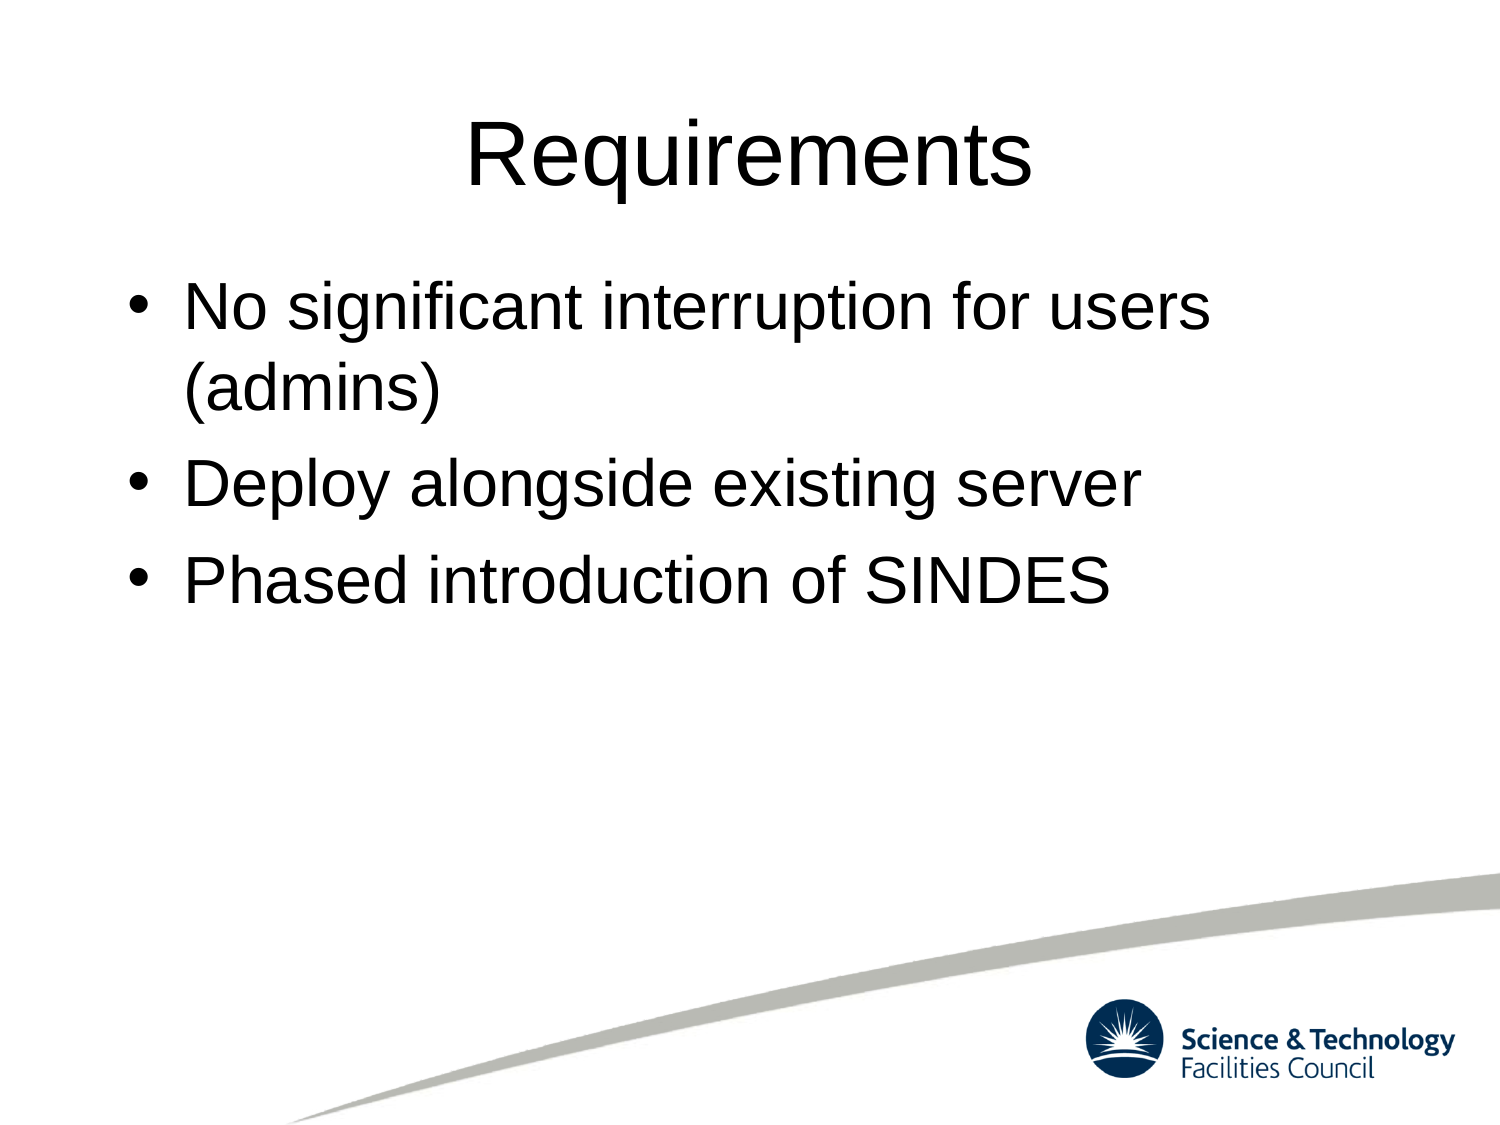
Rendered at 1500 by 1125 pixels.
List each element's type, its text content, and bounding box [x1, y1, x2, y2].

title Requirements [112, 30, 1388, 255]
picture [278, 872, 1500, 1125]
list No significant interruption for users (admins) Deploy alongside existing server Phased introduction of SINDES [112, 255, 1388, 998]
